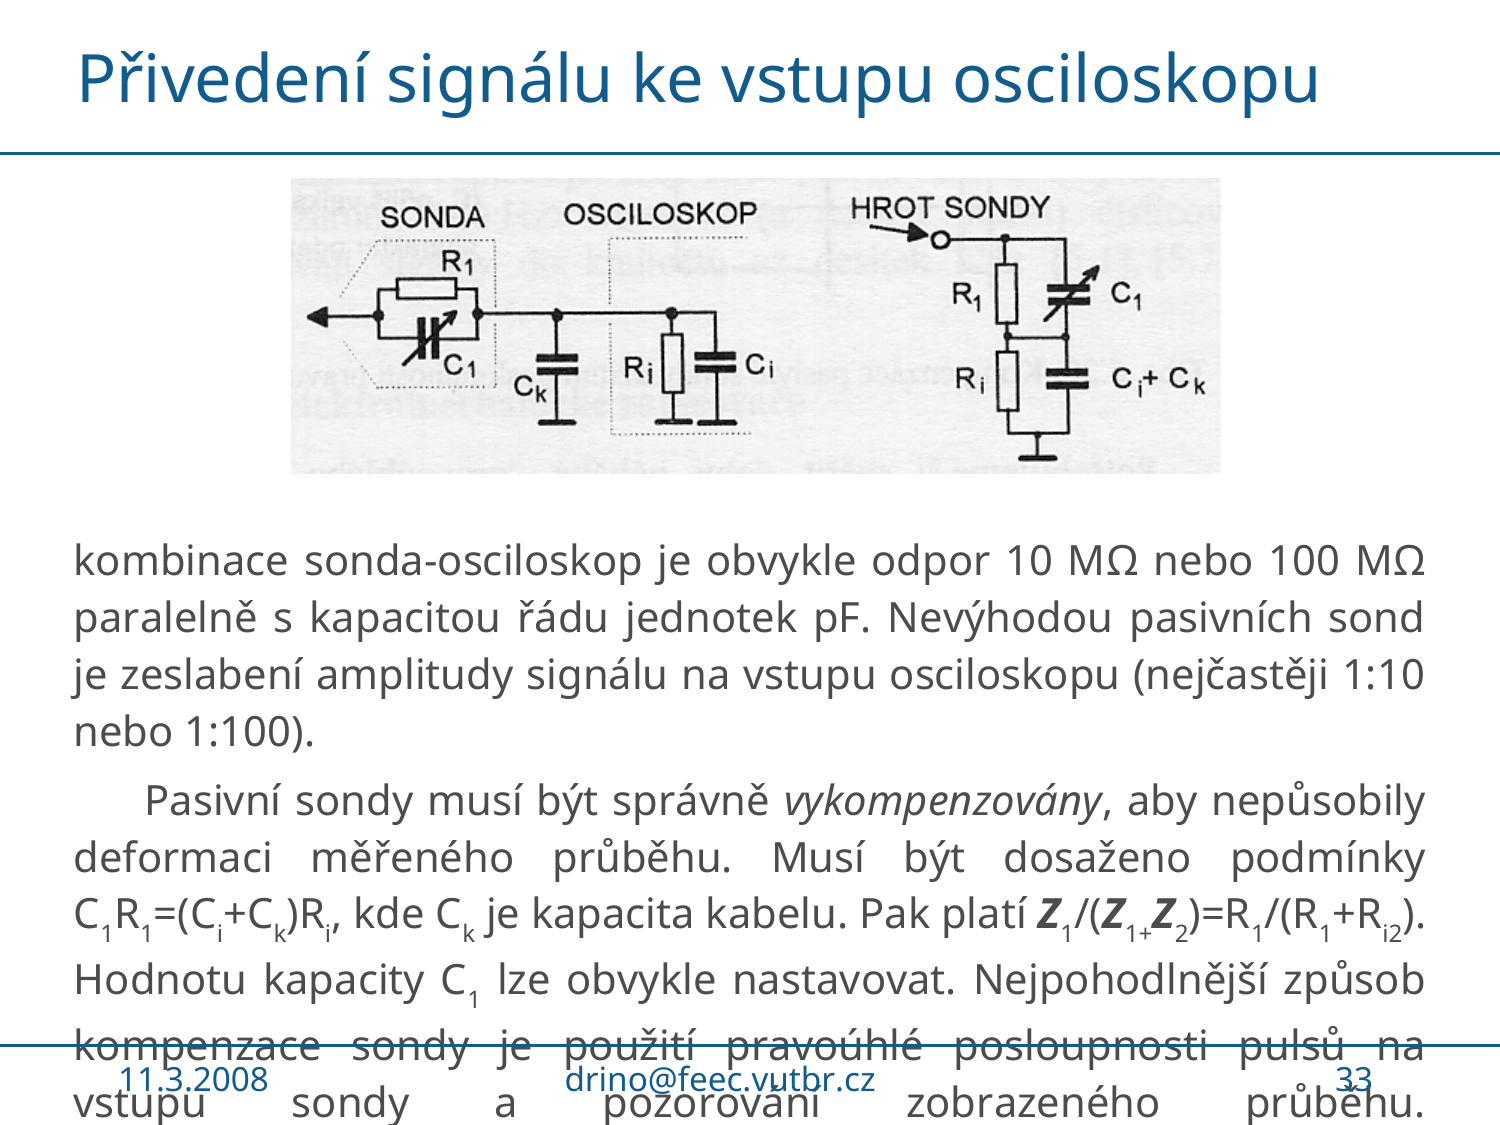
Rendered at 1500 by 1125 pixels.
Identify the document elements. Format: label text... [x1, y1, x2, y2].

picture [291, 178, 1221, 474]
text_box 11.3.2008 [103, 1049, 432, 1125]
text_box 11 [1075, 1049, 1388, 1125]
text_box drino@feec.vutbr.cz [454, 1049, 987, 1125]
text_box kombinace sonda-osciloskop je obvykle odpor 10 MΩ nebo 100 MΩ paralelně s kapacitou řádu jednotek pF. Nevýhodou pasivních sond je zeslabení amplitudy signálu na vstupu osciloskopu (nejčastěji 1:10 nebo 1:100). Pasivní sondy musí být správně vykompenzovány, aby nepůsobily deformaci měřeného průběhu. Musí být dosaženo podmínky C1R1=(Ci+Ck)Ri, kde Ck je kapacita kabelu. Pak platí Z1/(Z1+Z2)=R1/(R1+Ri2). Hodnotu kapacity C1 lze obvykle nastavovat. Nejpohodlnější způsob kompenzace sondy je použití pravoúhlé posloupnosti pulsů na vstupu sondy a pozorování zobrazeného průběhu. [59, 178, 1442, 1044]
title Přivedení signálu ke vstupu osciloskopu [0, 0, 1500, 152]
